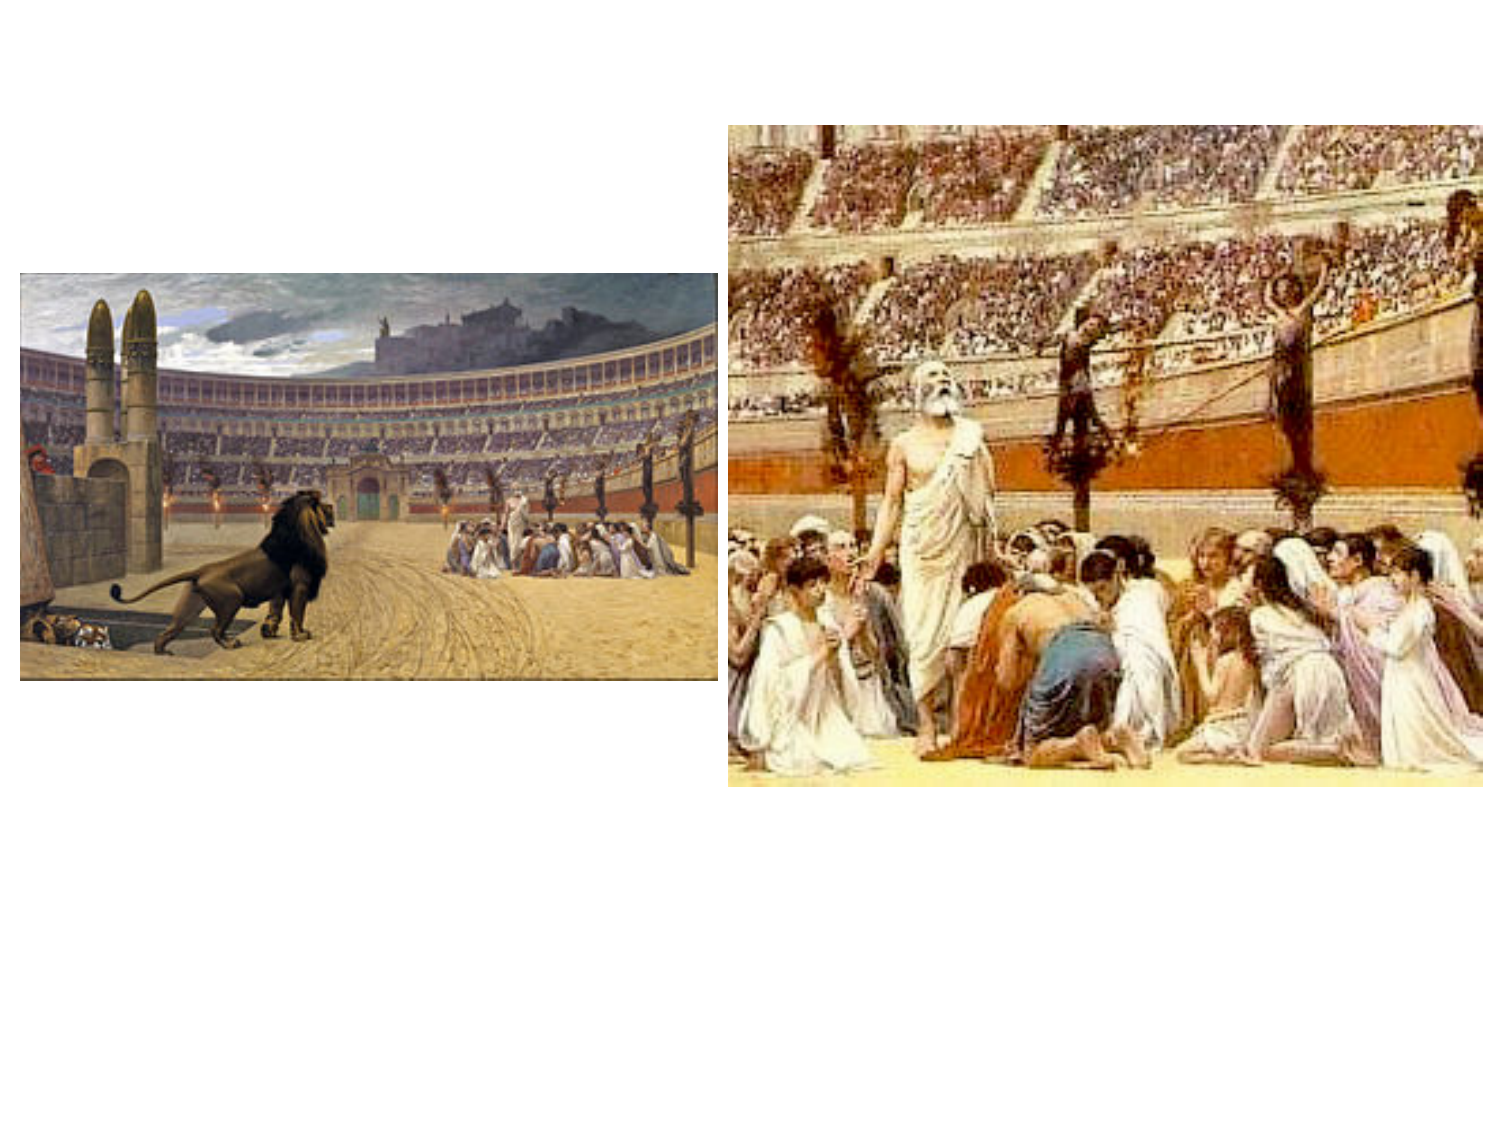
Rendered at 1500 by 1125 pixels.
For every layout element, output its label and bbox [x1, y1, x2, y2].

picture [728, 125, 1483, 787]
picture [20, 273, 718, 681]
